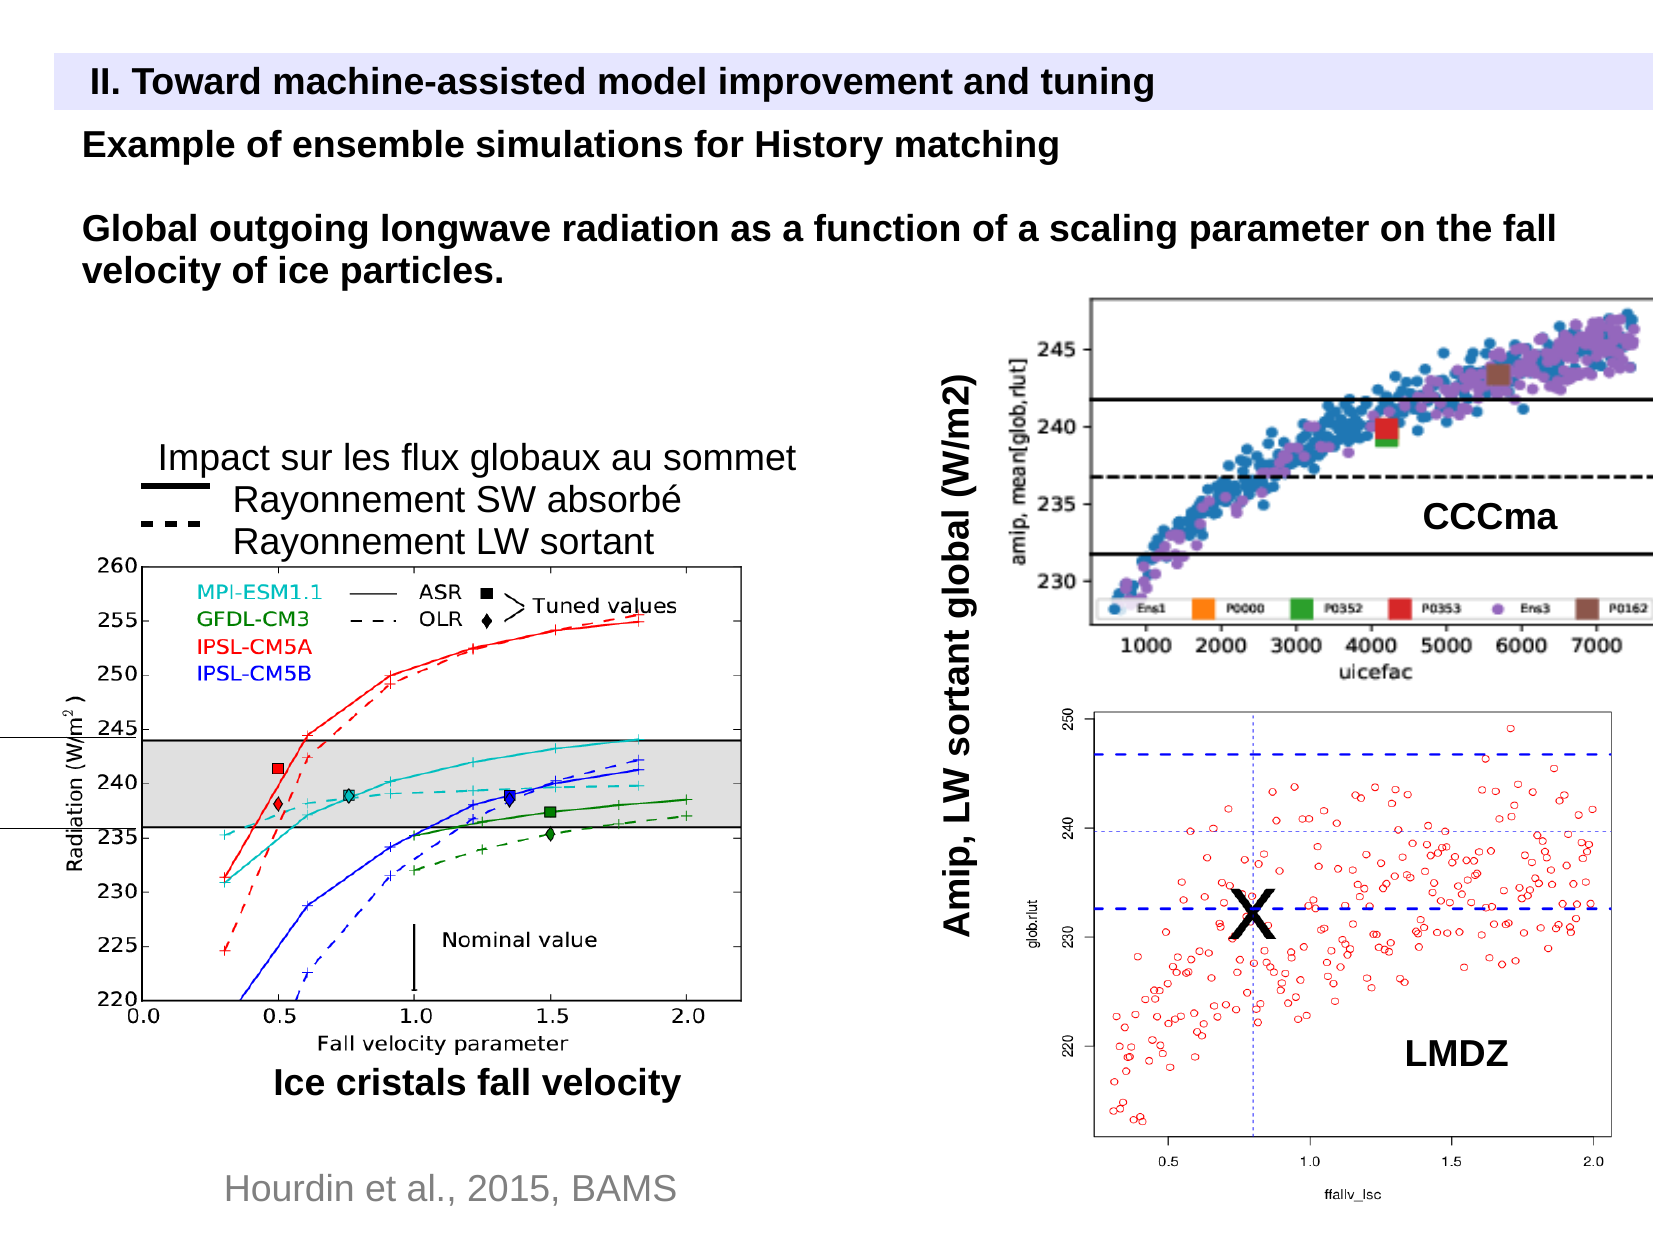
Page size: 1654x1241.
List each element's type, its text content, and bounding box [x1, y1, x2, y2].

text_box Impact sur les flux globaux au sommet Rayonnement SW absorbé Rayonnement LW sortant [142, 429, 812, 572]
text_box LMDZ [1389, 1025, 1553, 1083]
text_box Ice cristals fall velocity [258, 1054, 697, 1112]
text_box CCCma [1407, 487, 1573, 545]
picture [995, 300, 1653, 1216]
text_box Example of ensemble simulations for History matching Global outgoing longwave radiation as a function of a scaling parameter on the fall velocity of ice particles. [67, 116, 1653, 300]
text_box Hourdin et al., 2015, BAMS [209, 1159, 693, 1217]
picture [62, 557, 742, 1056]
text_box II. Toward machine-assisted model improvement and tuning [54, 53, 1653, 110]
text_box Amip, LW sortant global (W/m2) [926, 358, 985, 954]
